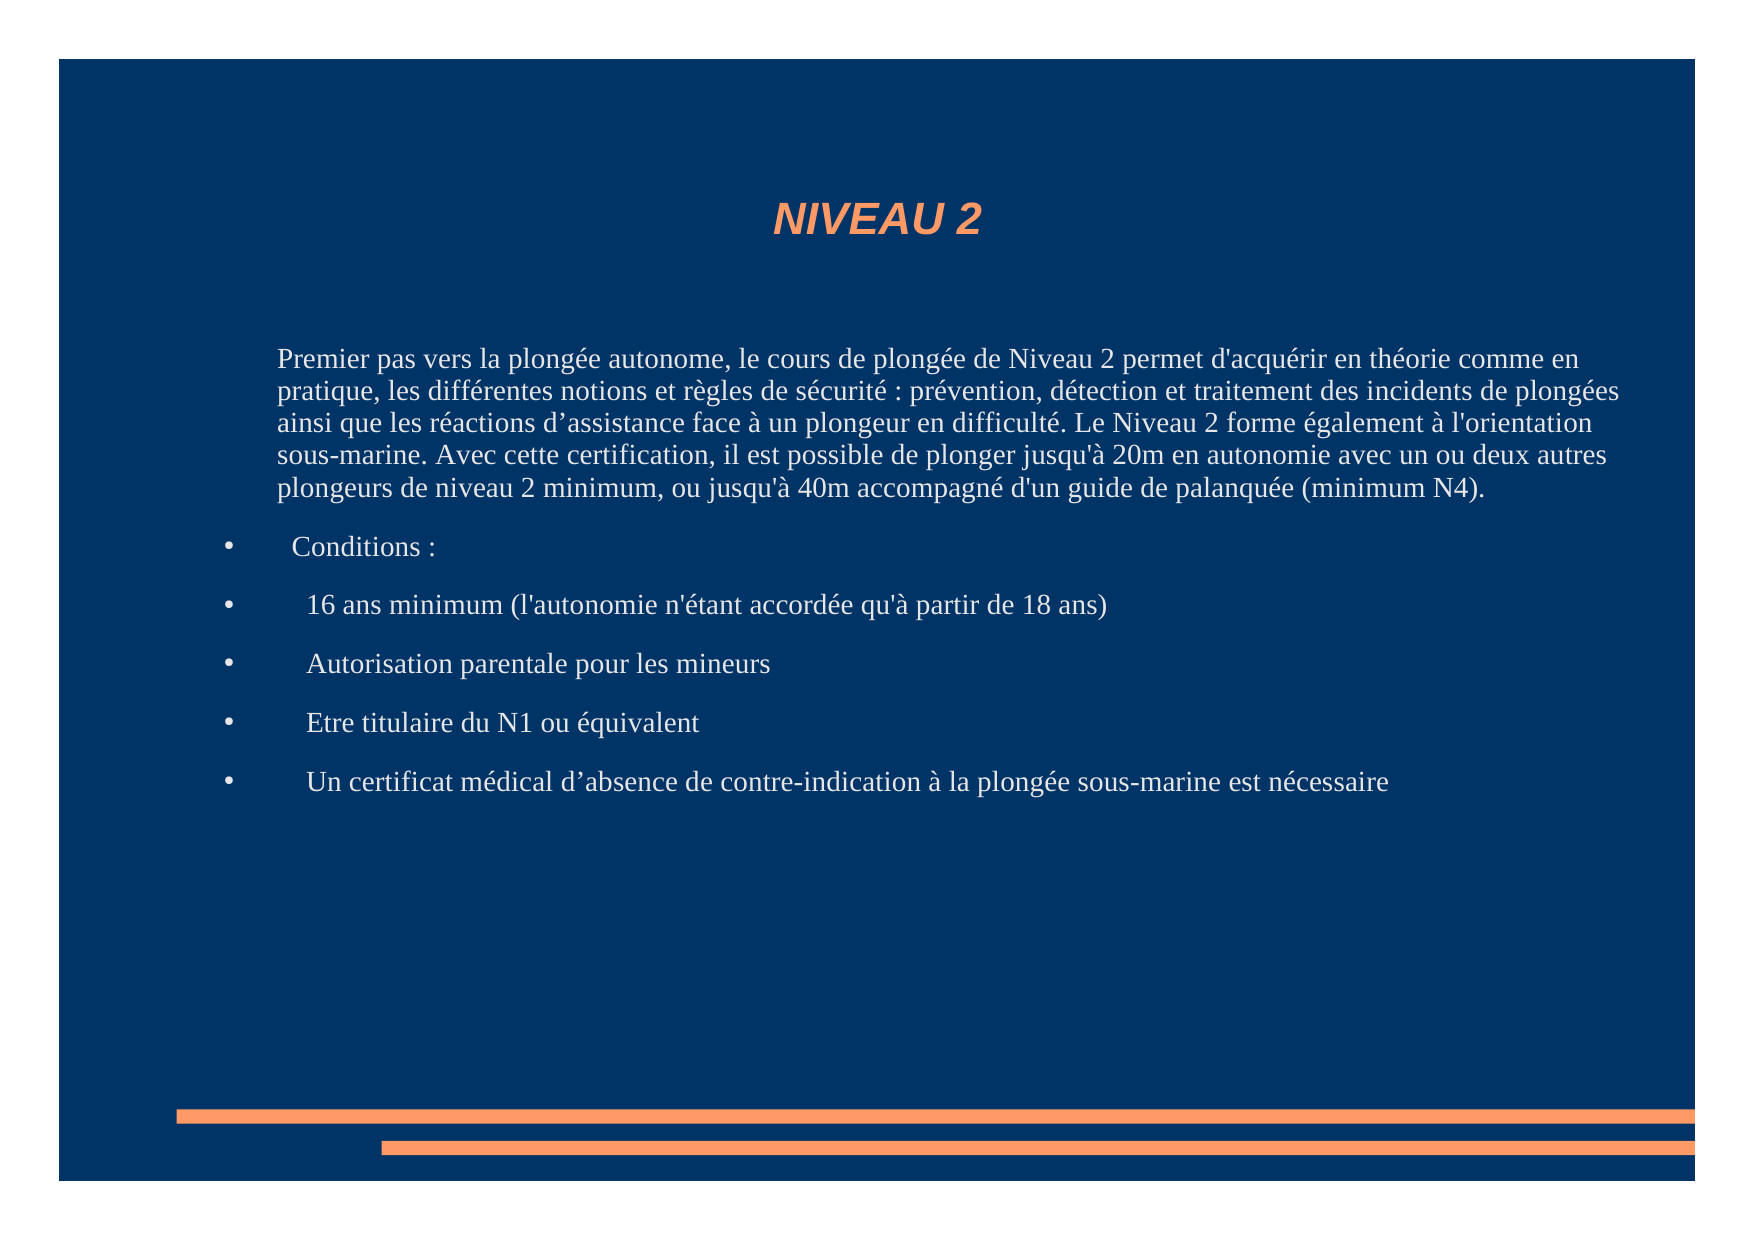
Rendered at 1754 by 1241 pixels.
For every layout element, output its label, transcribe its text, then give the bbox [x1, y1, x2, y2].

title NIVEAU 2 [179, 129, 1577, 308]
list Premier pas vers la plongée autonome, le cours de plongée de Niveau 2 permet d'acquérir en théorie comme en pratique, les différentes notions et règles de sécurité : prévention, détection et traitement des incidents de plongées ainsi que les réactions d’assistance face à un plongeur en difficulté. Le Niveau 2 forme également à l'orientation sous-marine. Avec cette certification, il est possible de plonger jusqu'à 20m en autonomie avec un ou deux autres plongeurs de niveau 2 minimum, ou jusqu'à 40m accompagné d'un guide de palanquée (minimum N4). Conditions : 16 ans minimum (l'autonomie n'étant accordée qu'à partir de 18 ans) Autorisation parentale pour les mineurs Etre titulaire du N1 ou équivalent Un certificat médical d’absence de contre-indication à la plongée sous-marine est nécessaire [206, 342, 1630, 1075]
